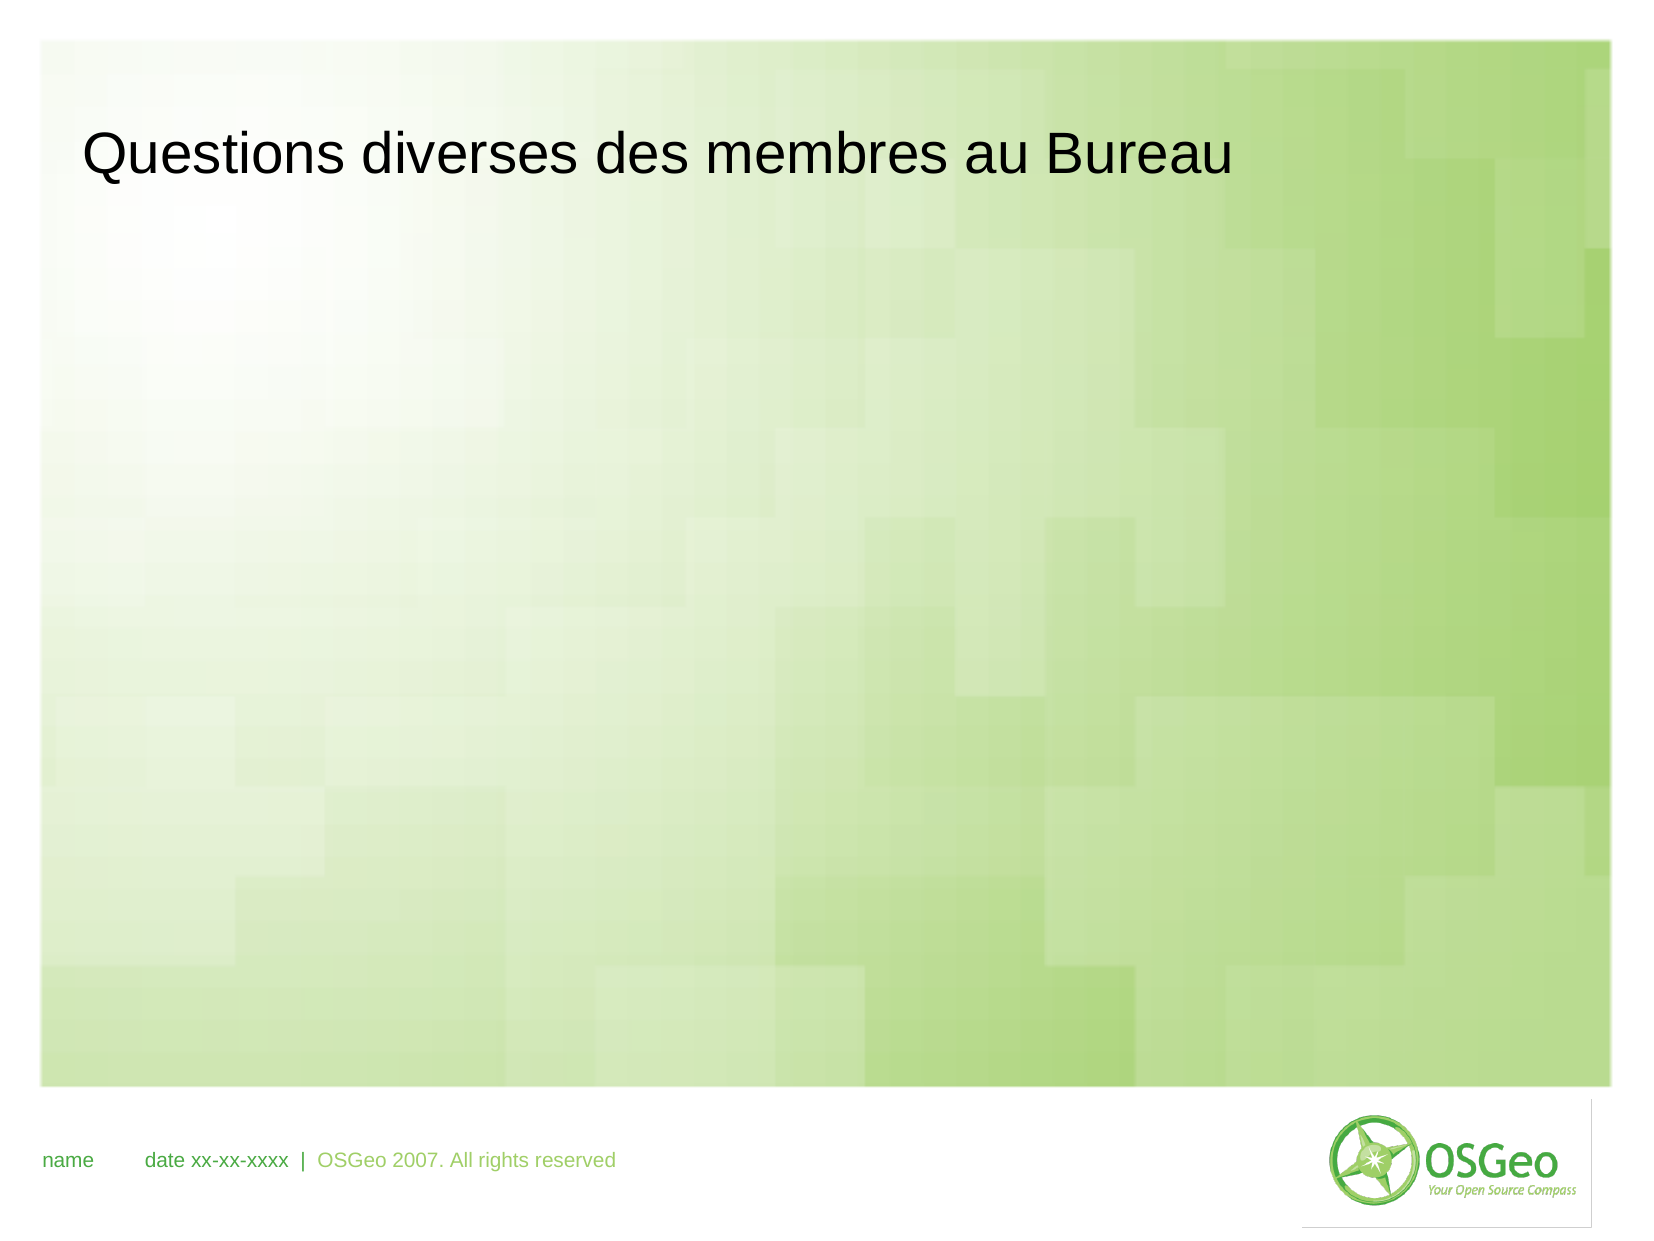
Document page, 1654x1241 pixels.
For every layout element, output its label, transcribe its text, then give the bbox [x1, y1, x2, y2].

picture [0, 1, 1654, 1239]
title Questions diverses des membres au Bureau [82, 49, 1571, 257]
